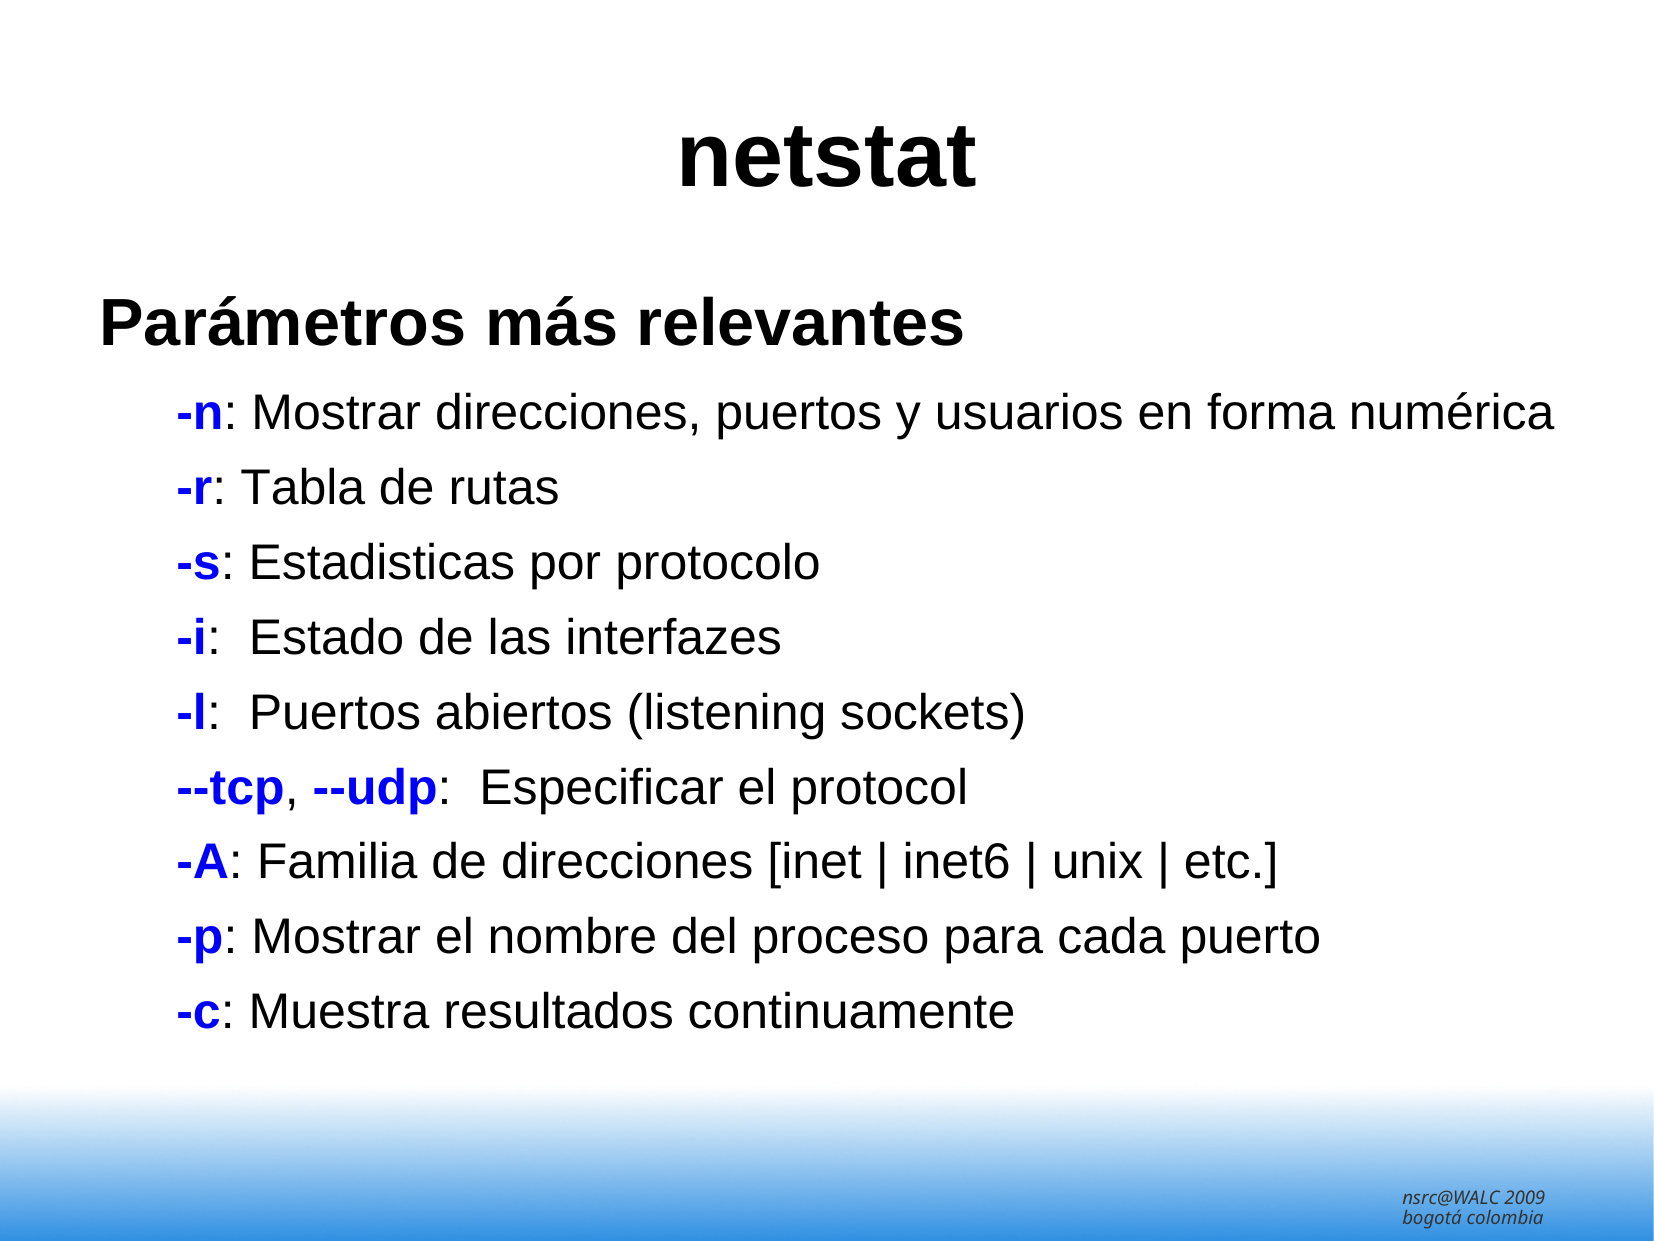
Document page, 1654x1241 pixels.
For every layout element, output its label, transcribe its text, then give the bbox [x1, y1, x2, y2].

list Parámetros más relevantes -n: Mostrar direcciones, puertos y usuarios en forma numérica -r: Tabla de rutas -s: Estadisticas por protocolo -i: Estado de las interfazes -l: Puertos abiertos (listening sockets) --tcp, --udp: Especificar el protocol -A: Familia de direcciones [inet | inet6 | unix | etc.] -p: Mostrar el nombre del proceso para cada puerto -c: Muestra resultados continuamente [82, 290, 1571, 1217]
title netstat [82, 49, 1571, 257]
picture [0, 1083, 1654, 1241]
